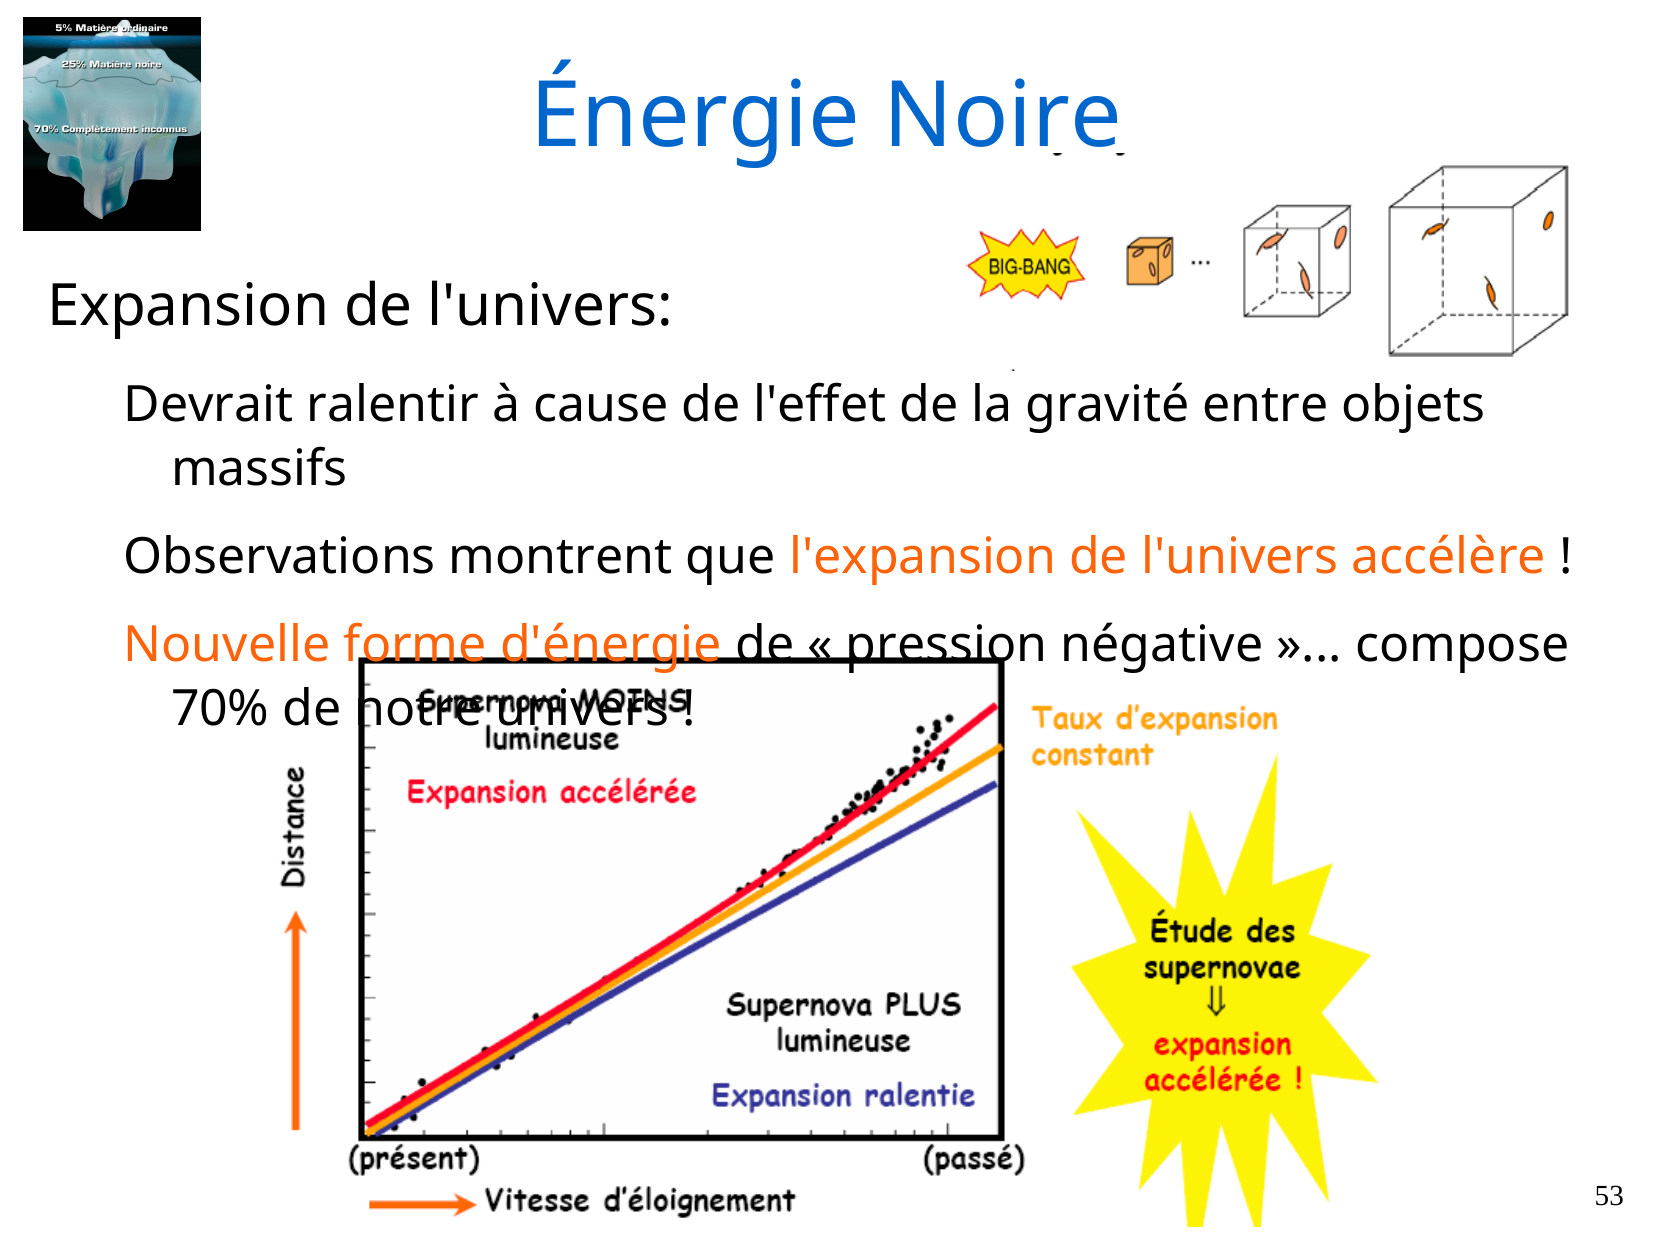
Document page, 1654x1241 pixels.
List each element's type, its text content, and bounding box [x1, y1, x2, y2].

list Expansion de l'univers: Devrait ralentir à cause de l'effet de la gravité entre objets massifs Observations montrent que l'expansion de l'univers accélère ! Nouvelle forme d'énergie de « pression négative »... compose 70% de notre univers ! [29, 266, 1624, 656]
picture [944, 216, 1595, 266]
title Énergie Noire [0, 8, 1654, 216]
picture [271, 656, 1396, 1227]
picture [23, 17, 201, 231]
